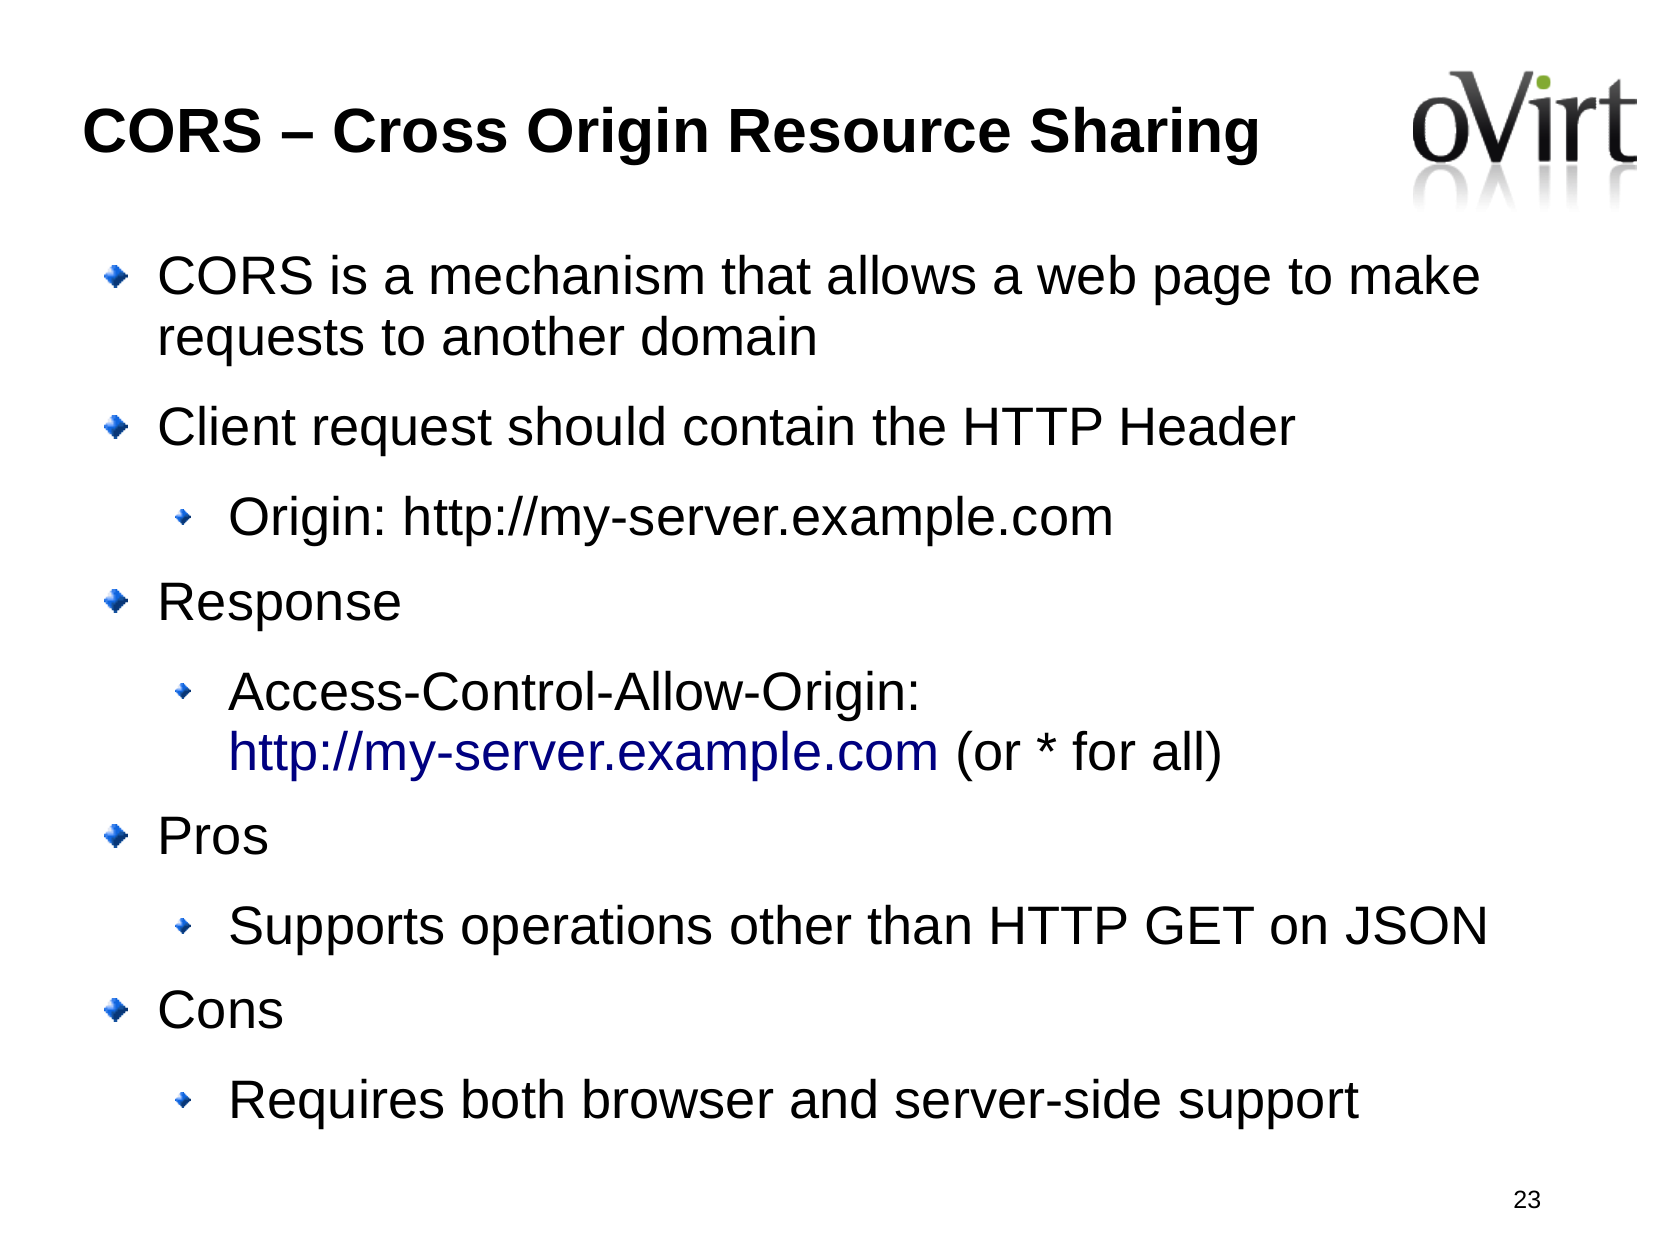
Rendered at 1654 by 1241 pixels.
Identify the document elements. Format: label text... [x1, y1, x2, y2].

title CORS – Cross Origin Resource Sharing [82, 37, 1303, 226]
picture [1413, 63, 1637, 212]
list CORS is a mechanism that allows a web page to make requests to another domain Client request should contain the HTTP Header Origin: http://my-server.example.com Response Access-Control-Allow-Origin: http://my-server.example.com (or * for all) Pros Supports operations other than HTTP GET on JSON Cons Requires both browser and server-side support [86, 246, 1576, 1241]
